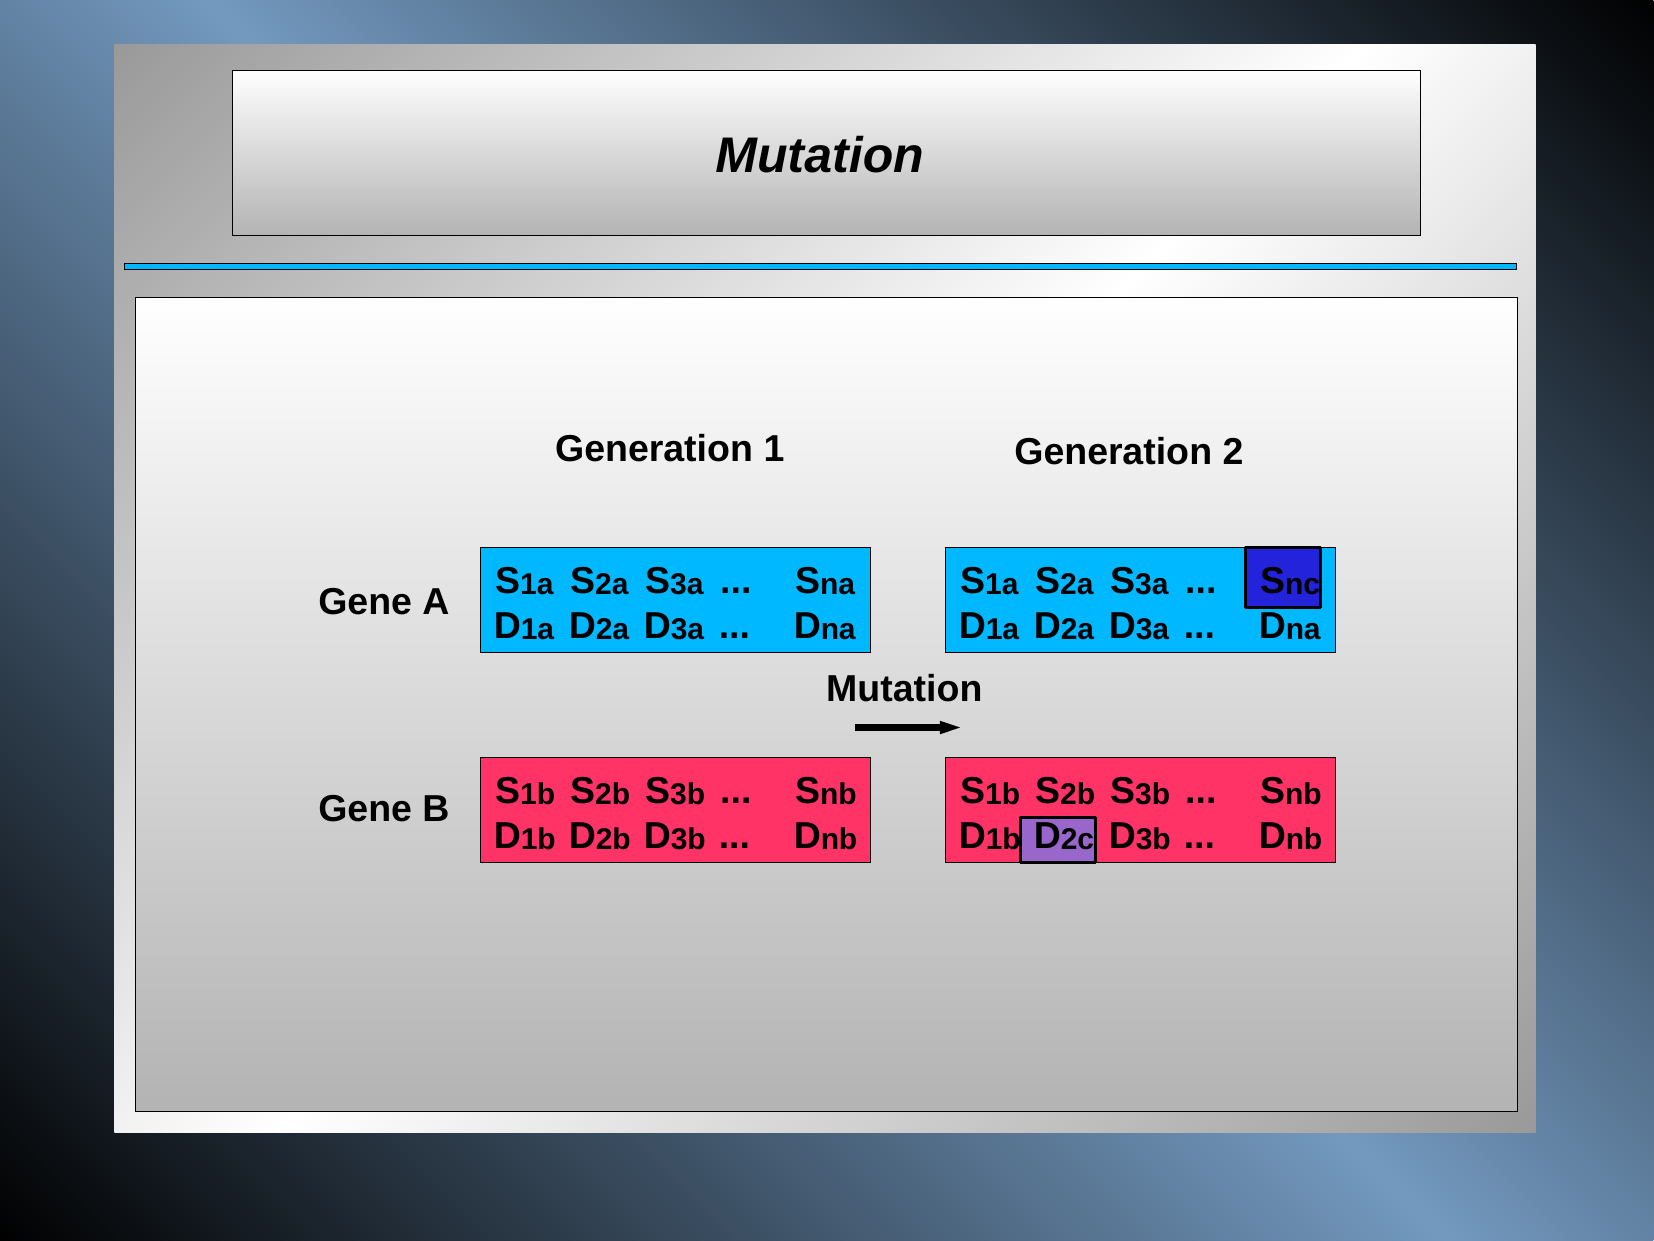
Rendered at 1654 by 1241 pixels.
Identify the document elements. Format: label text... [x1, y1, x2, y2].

text_box D1a D2a D3a ... Dna [493, 604, 858, 653]
text_box S1a S2a S3a ... Snc [960, 559, 1321, 604]
text_box S1b S2b S3b ... Snb [960, 769, 1323, 814]
text_box S1b S2b S3b ... Snb [495, 769, 858, 814]
text_box Gene B [318, 787, 451, 830]
text_box Gene A [318, 580, 451, 623]
text_box Mutation [826, 667, 991, 710]
text_box Generation 1 [555, 427, 785, 470]
text_box Mutation [246, 127, 1407, 195]
text_box S1a S2a S3a ... Sna [495, 559, 857, 604]
text_box [135, 297, 1518, 1112]
text_box Generation 2 [1014, 430, 1246, 473]
text_box D1a D2a D3a ... Dna [958, 604, 1323, 653]
text_box D1b D2c D3b ... Dnb [958, 814, 1324, 863]
text_box D1b D2b D3b ... Dnb [493, 814, 859, 863]
text_box [232, 70, 1421, 236]
text_box [124, 263, 1517, 270]
